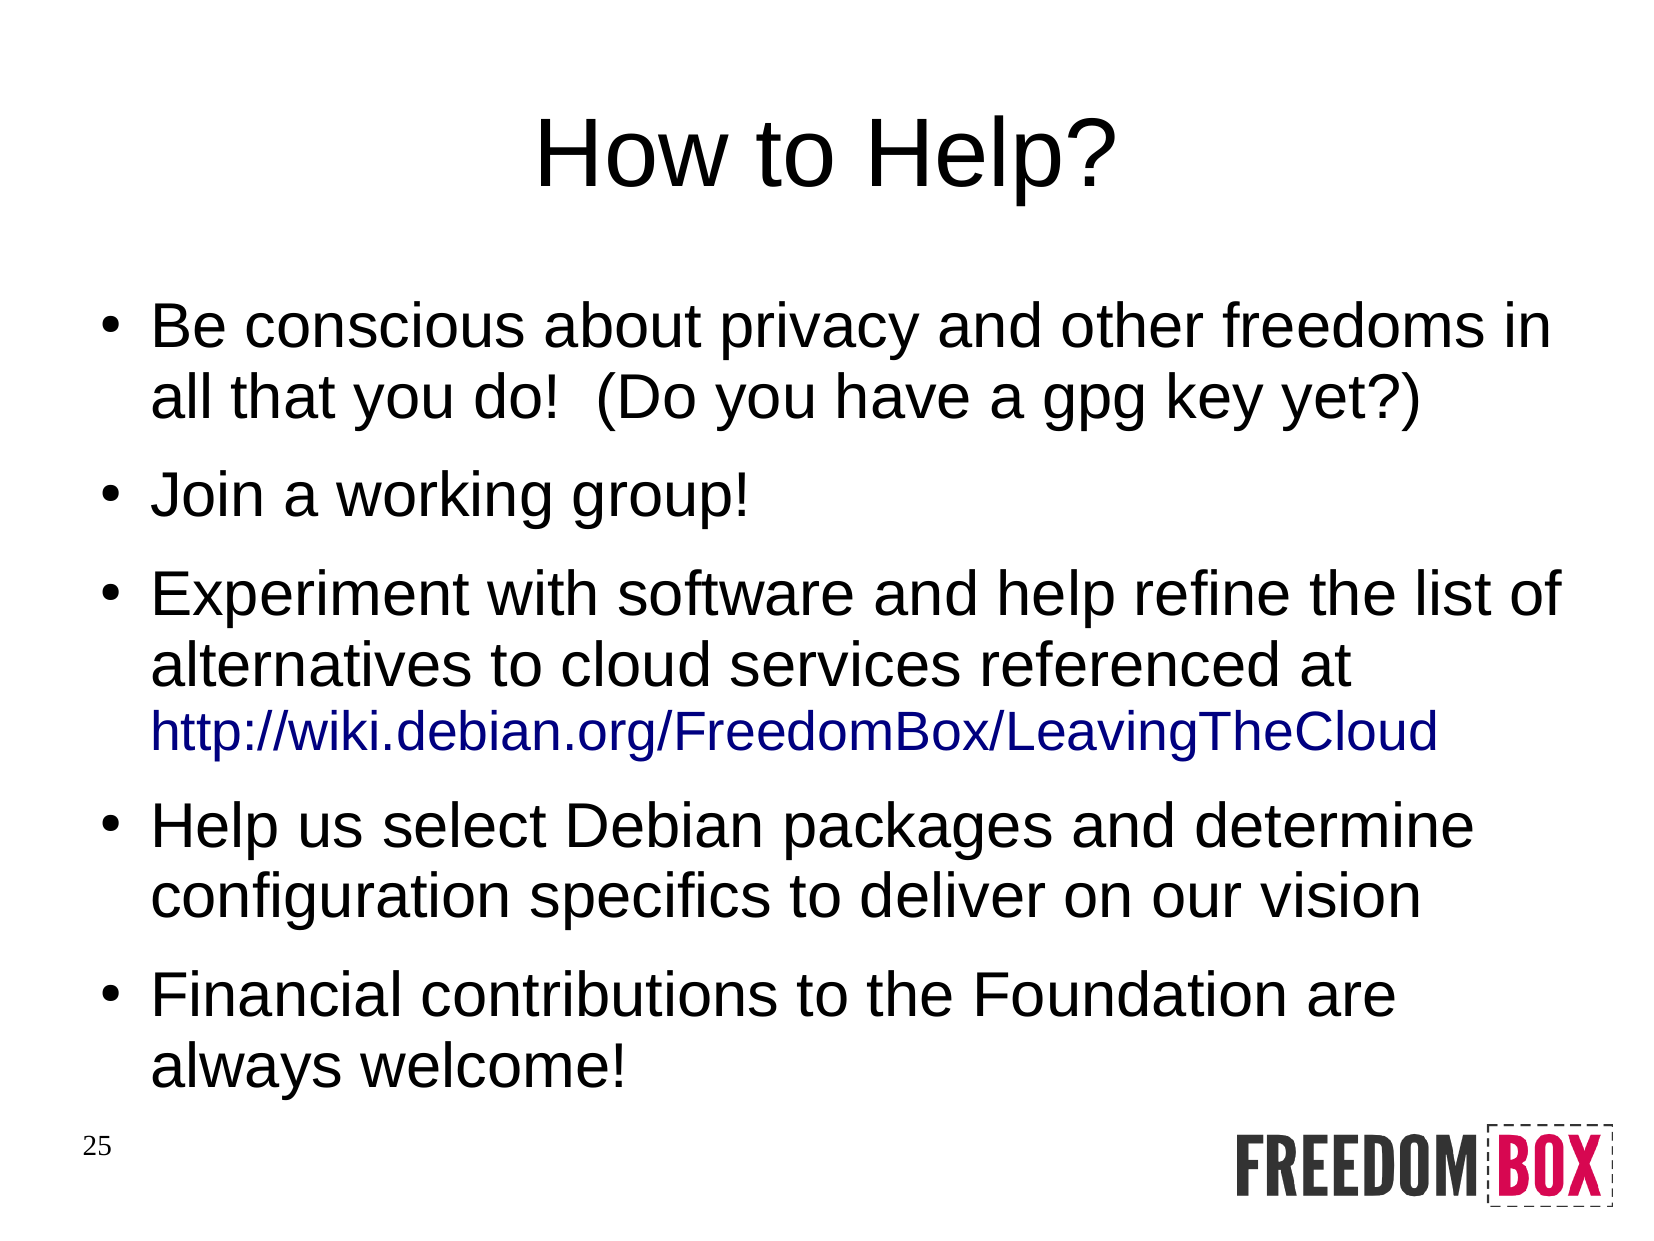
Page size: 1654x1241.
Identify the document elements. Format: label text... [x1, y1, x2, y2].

picture [1237, 1124, 1613, 1207]
list Be conscious about privacy and other freedoms in all that you do! (Do you have a gpg key yet?) Join a working group! Experiment with software and help refine the list of alternatives to cloud services referenced at http://wiki.debian.org/FreedomBox/LeavingTheCloud Help us select Debian packages and determine configuration specifics to deliver on our vision Financial contributions to the Foundation are always welcome! [82, 290, 1571, 1109]
title How to Help? [82, 49, 1571, 257]
